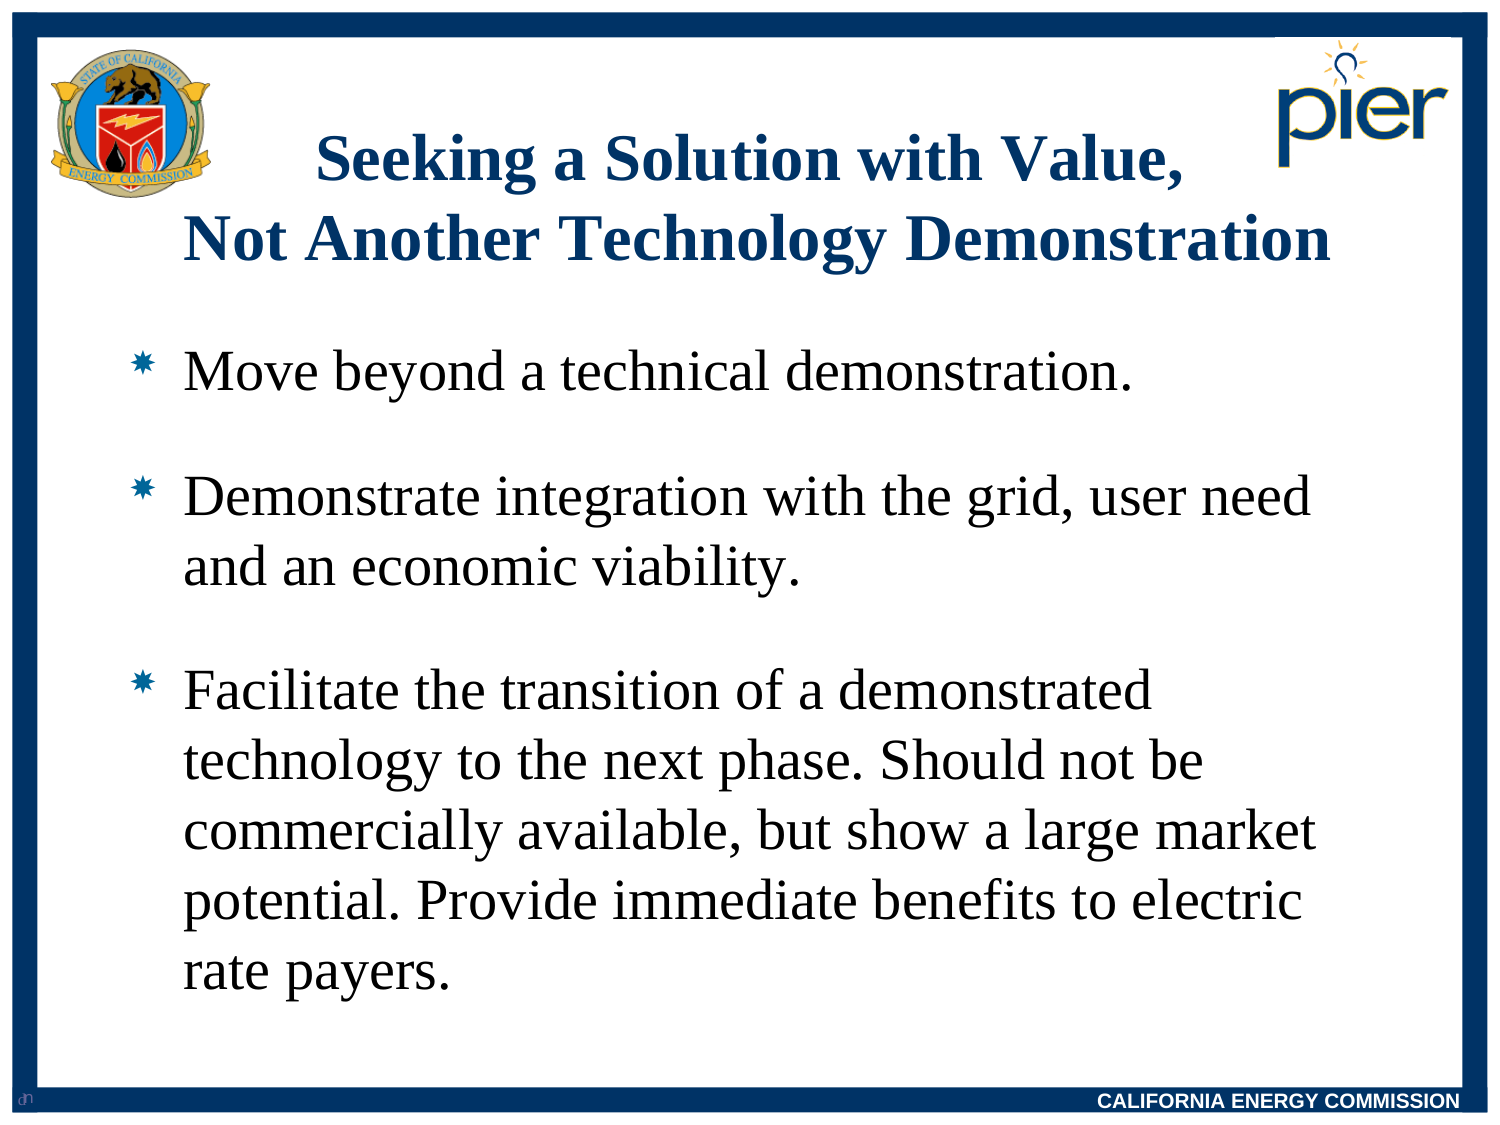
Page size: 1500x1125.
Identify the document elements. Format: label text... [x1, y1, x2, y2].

title Seeking a Solution with Value, Not Another Technology Demonstration [112, 99, 1388, 288]
picture [50, 49, 211, 198]
picture [1275, 37, 1451, 171]
list Move beyond a technical demonstration. Demonstrate integration with the grid, user need and an economic viability. Facilitate the transition of a demonstrated technology to the next phase. Should not be commercially available, but show a large market potential. Provide immediate benefits to electric rate payers. [112, 324, 1388, 1050]
